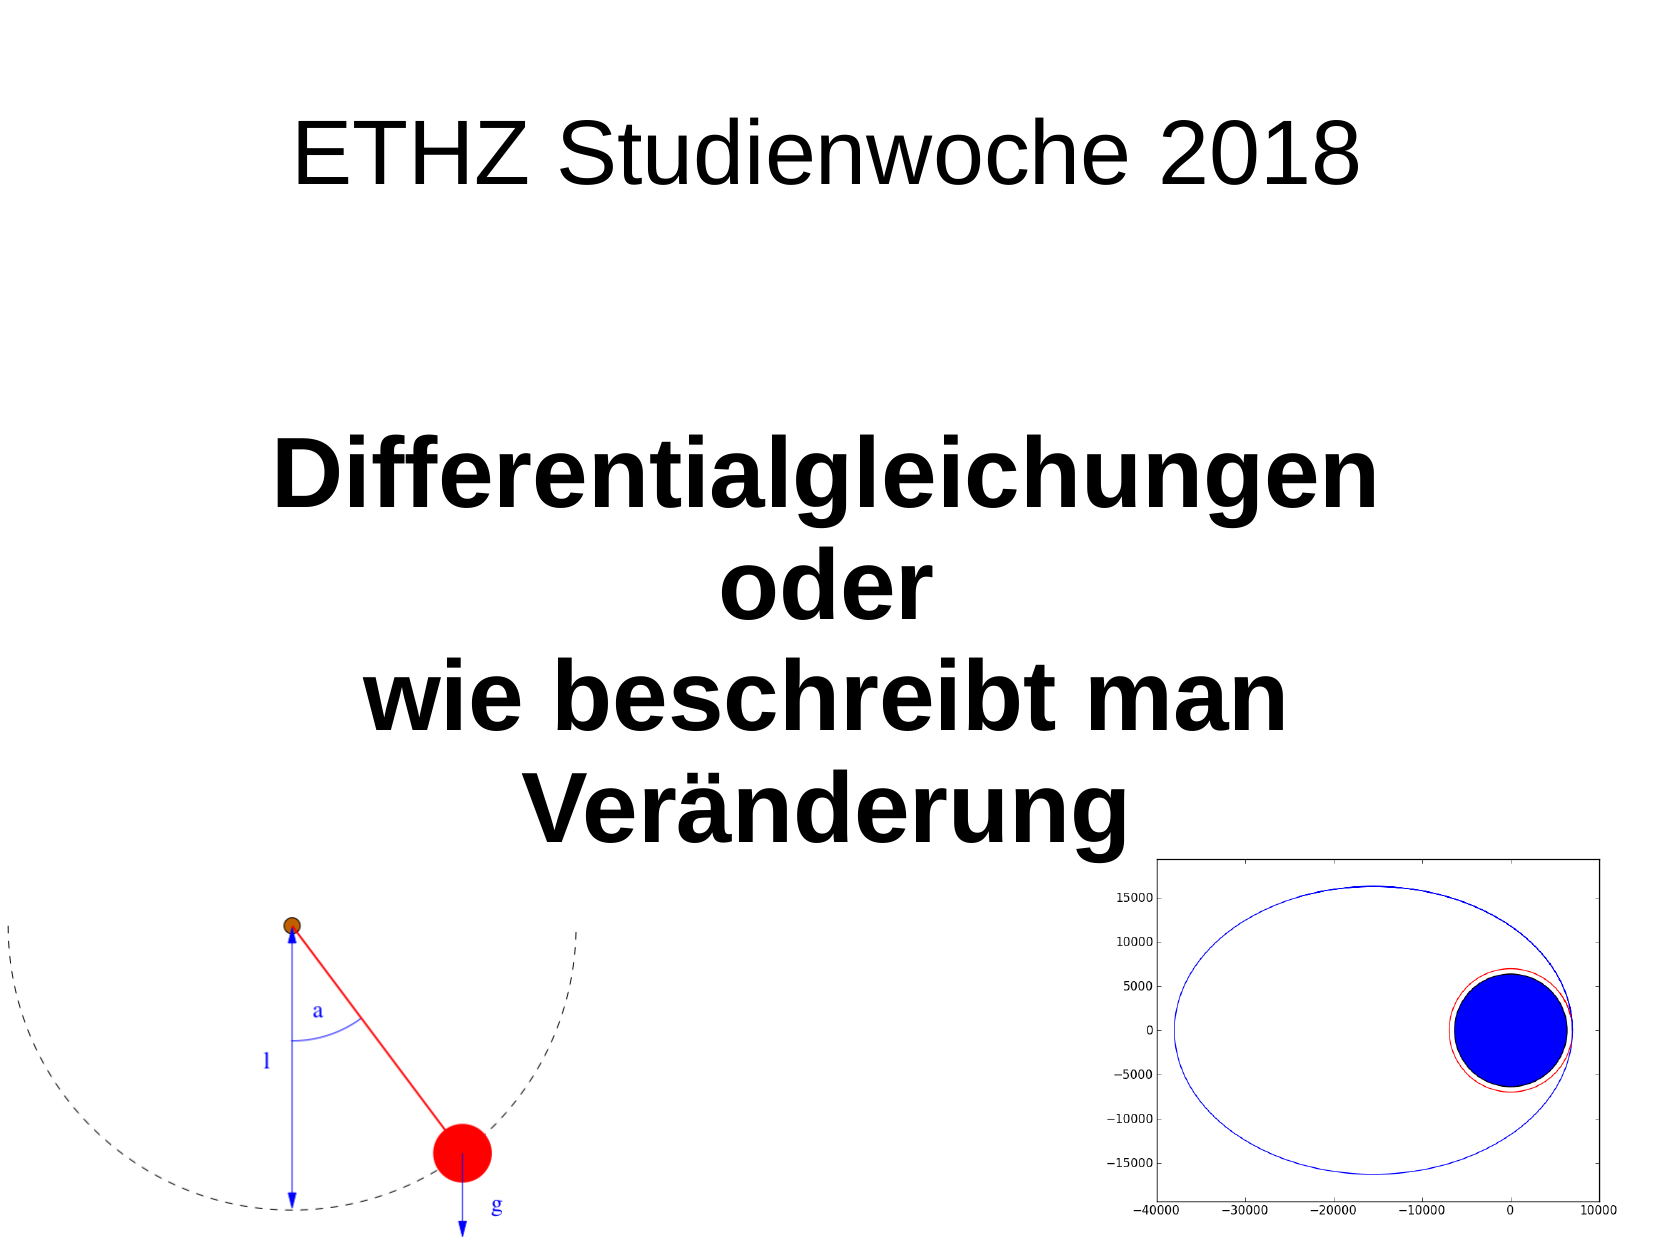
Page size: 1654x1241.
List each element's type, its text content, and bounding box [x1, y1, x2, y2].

picture [7, 915, 578, 1240]
title ETHZ Studienwoche 2018 [82, 56, 1571, 238]
picture [1085, 816, 1654, 1241]
subtitle Differentialgleichungen oder wie beschreibt man Veränderung [82, 238, 1571, 1043]
